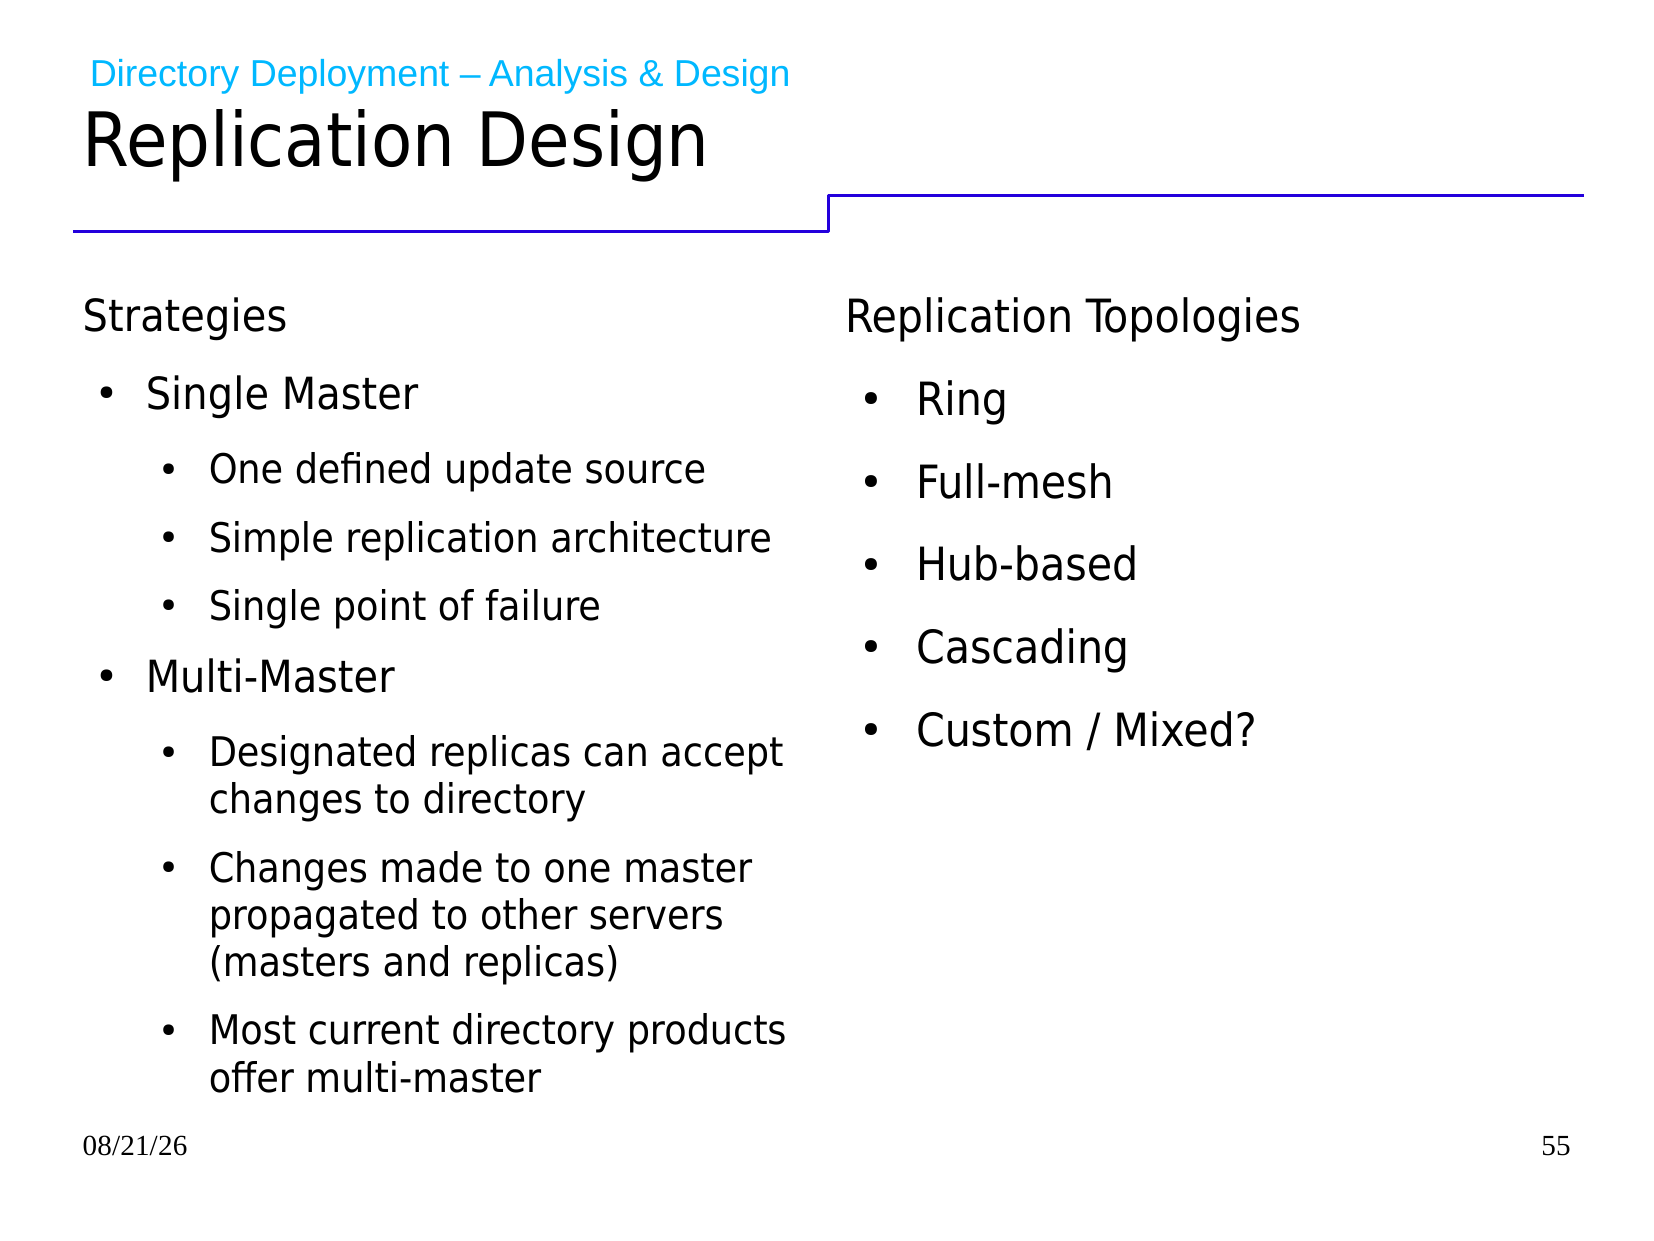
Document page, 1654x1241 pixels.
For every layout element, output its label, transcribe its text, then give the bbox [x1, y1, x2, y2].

text_box Directory Deployment – Analysis & Design [75, 45, 901, 103]
title Replication Design [82, 49, 1571, 232]
list Replication Topologies Ring Full-mesh Hub-based Cascading Custom / Mixed? [845, 290, 1572, 1109]
list Strategies Single Master One defined update source Simple replication architecture Single point of failure Multi-Master Designated replicas can accept changes to directory Changes made to one master propagated to other servers (masters and replicas) Most current directory products offer multi-master [82, 290, 809, 1109]
